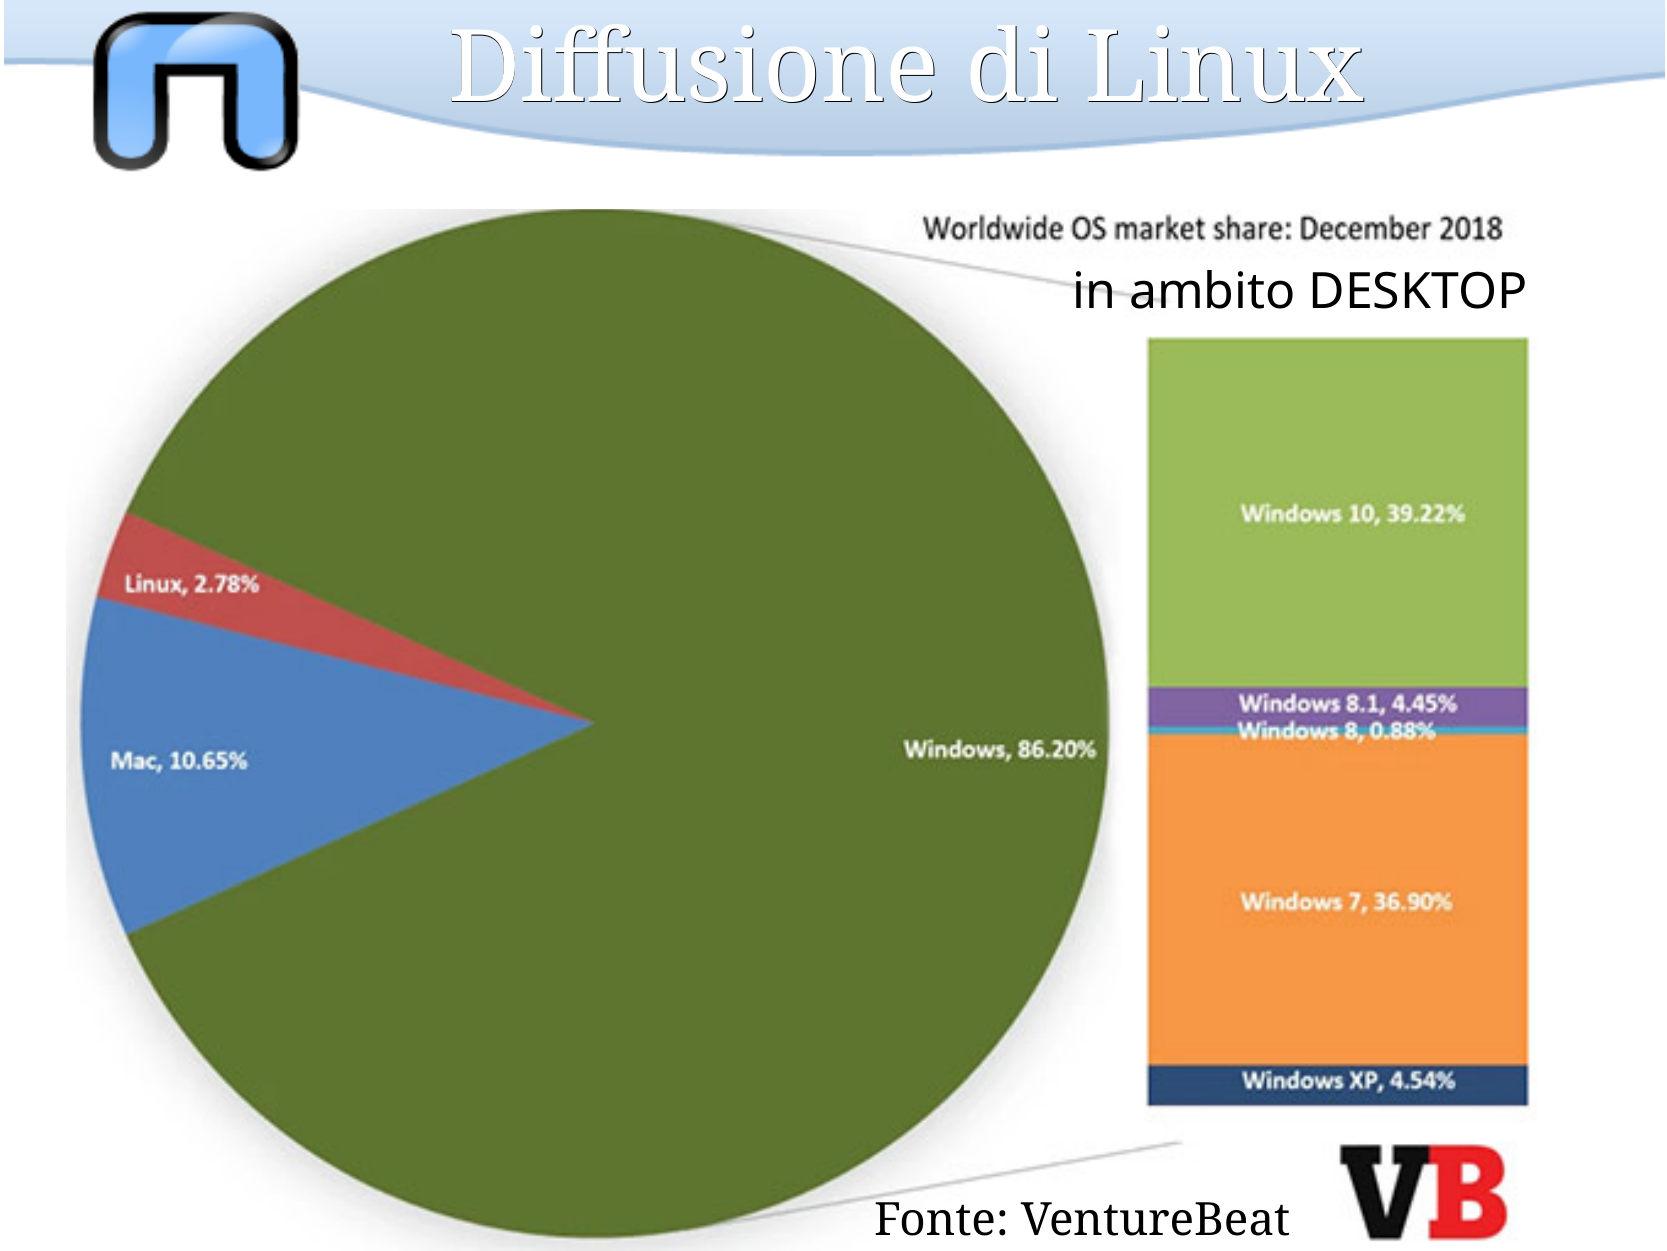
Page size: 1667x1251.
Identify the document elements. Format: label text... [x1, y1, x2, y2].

title in ambito DESKTOP [914, 242, 1667, 336]
text_box Diffusione di Linux [407, 0, 1443, 155]
picture [0, 0, 1667, 1251]
list Fonte: VentureBeat [832, 1186, 1444, 1251]
